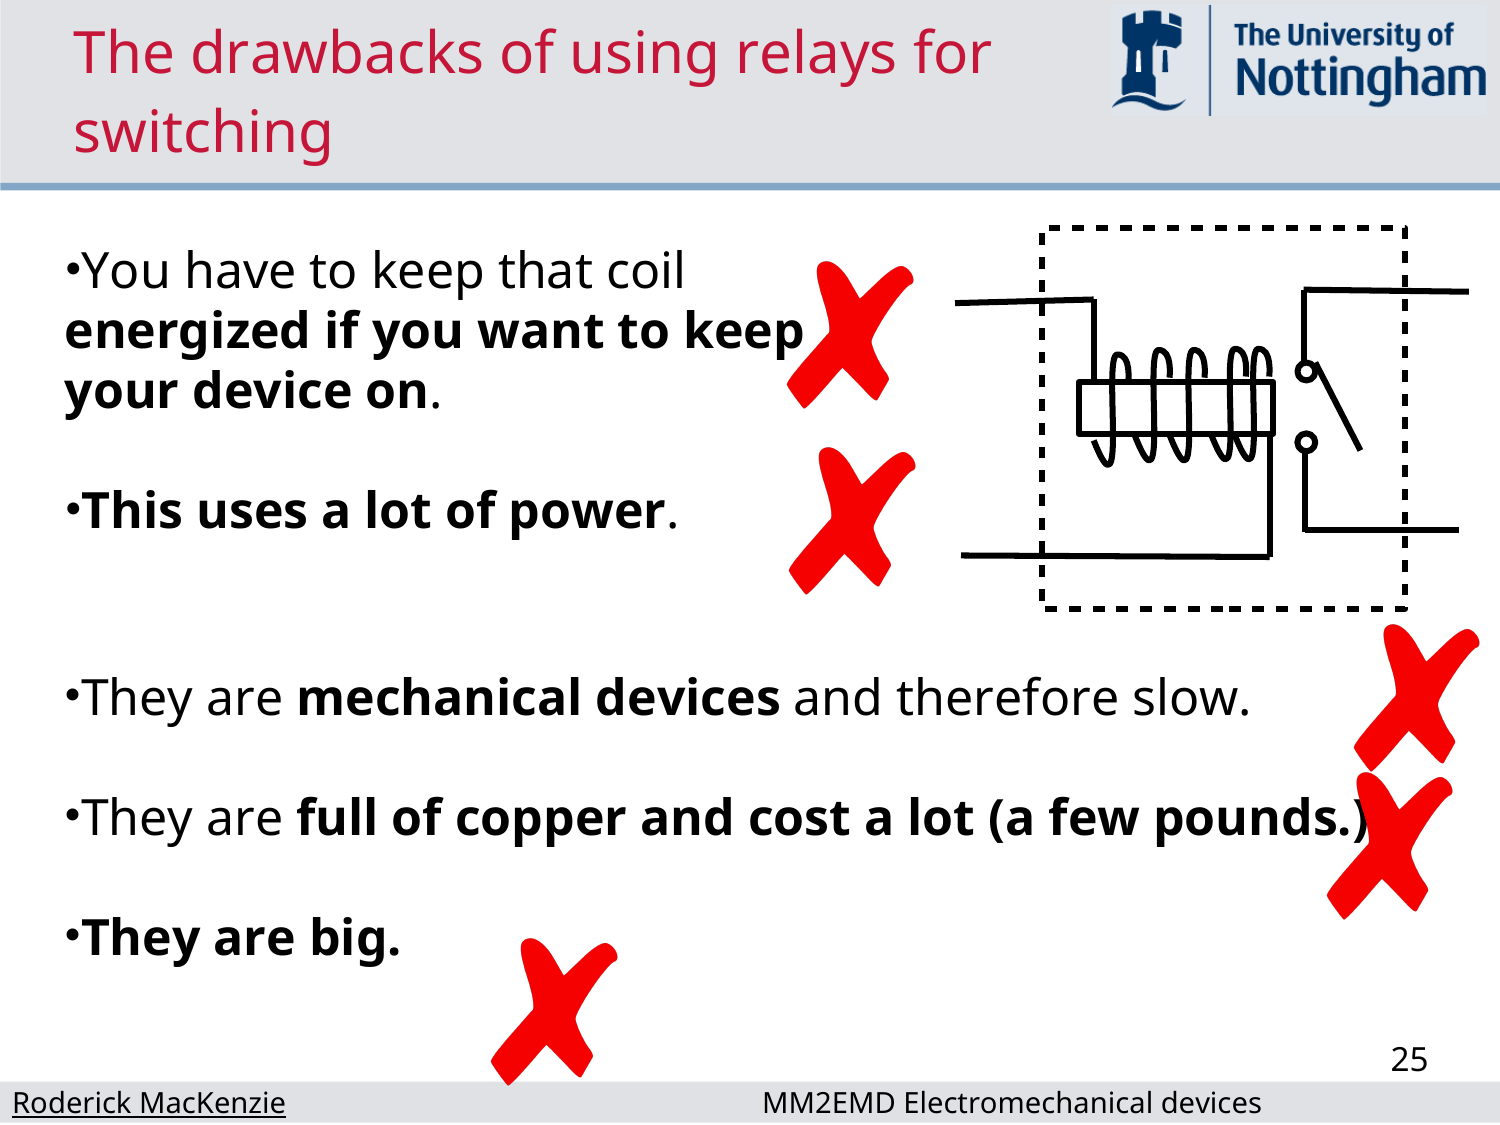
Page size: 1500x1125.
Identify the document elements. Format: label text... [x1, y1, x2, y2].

picture [788, 446, 916, 595]
title The drawbacks of using relays for switching [59, 14, 1034, 166]
text_box You have to keep that coil energized if you want to keep your device on. This uses a lot of power. [49, 231, 873, 607]
picture [1326, 623, 1480, 920]
text_box <number> [1375, 1030, 1500, 1101]
picture [1111, 4, 1487, 116]
picture [490, 937, 618, 1086]
picture [786, 260, 914, 409]
text_box They are mechanical devices and therefore slow. They are full of copper and cost a lot (a few pounds.) They are big. [48, 657, 1453, 1033]
